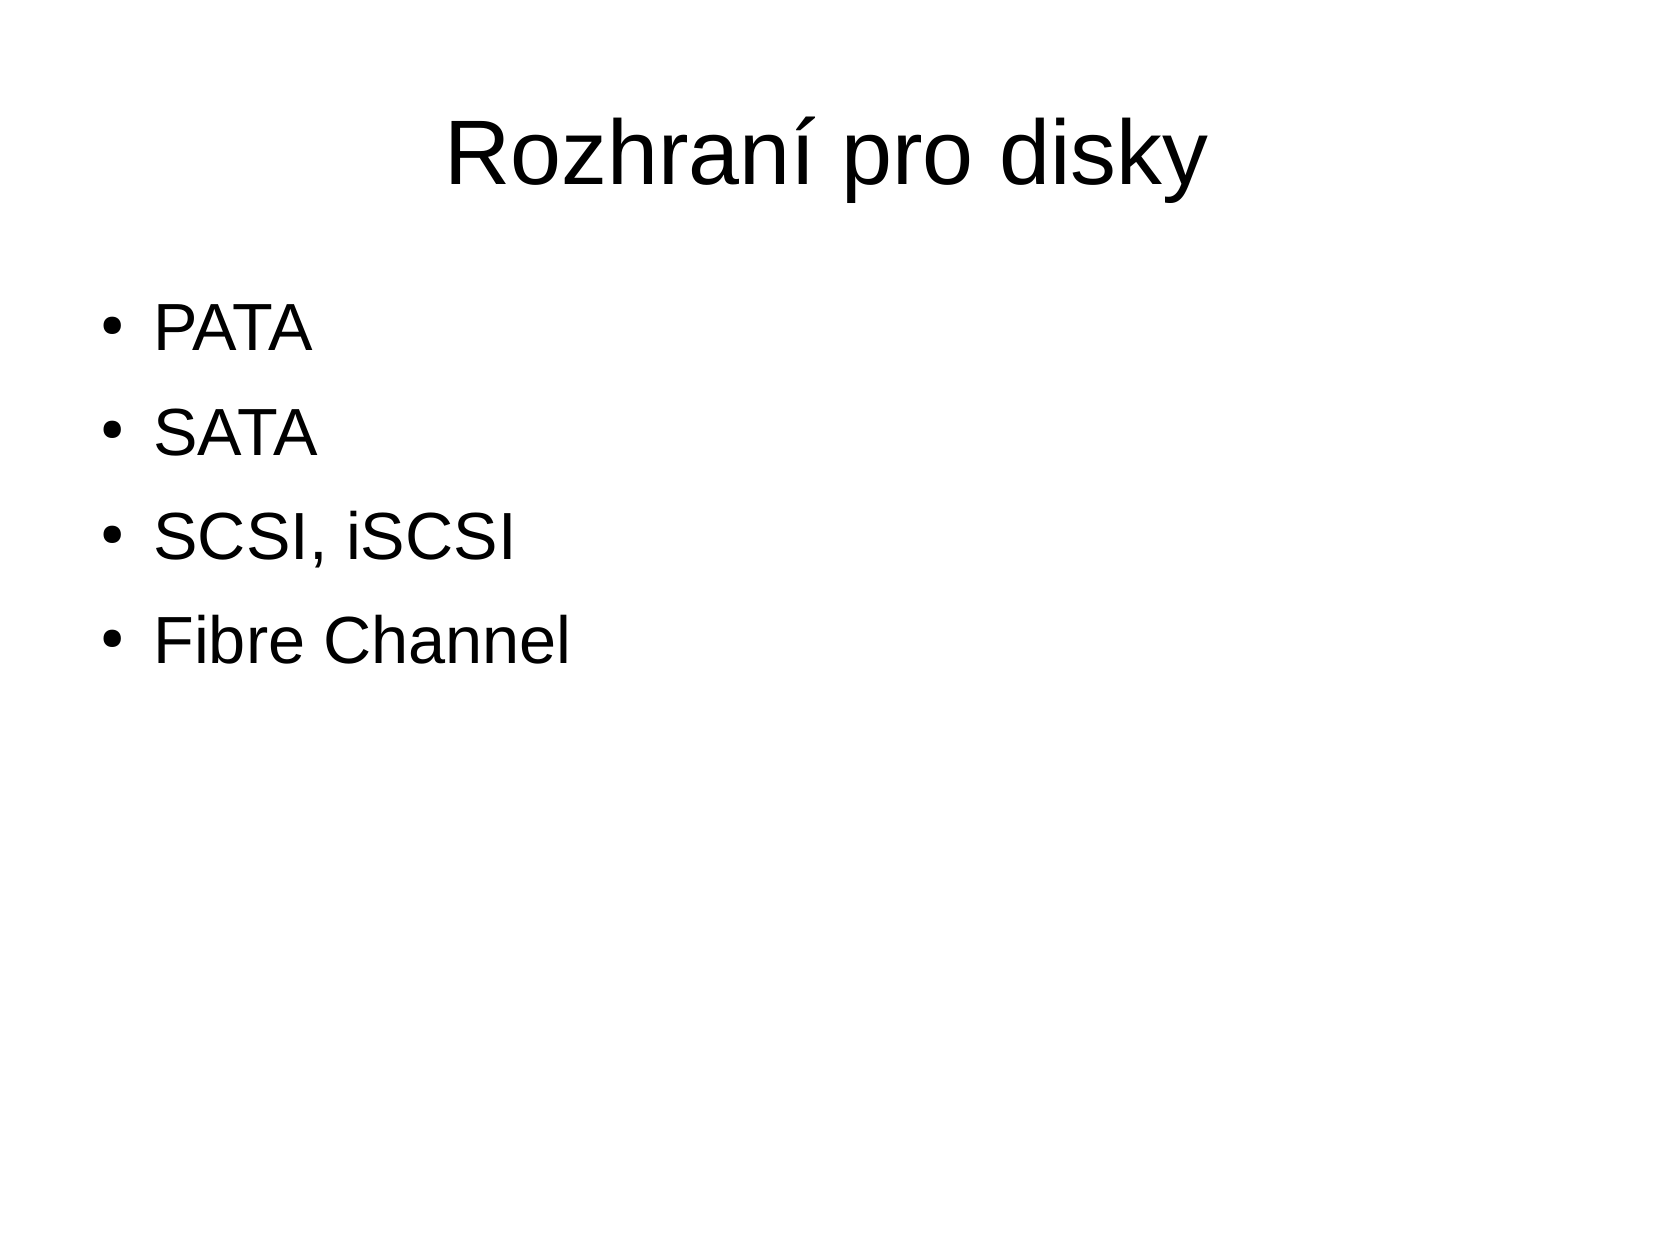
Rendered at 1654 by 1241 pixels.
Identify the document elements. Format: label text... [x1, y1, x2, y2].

list PATA SATA SCSI, iSCSI Fibre Channel [82, 290, 1571, 1109]
title Rozhraní pro disky [82, 49, 1571, 257]
